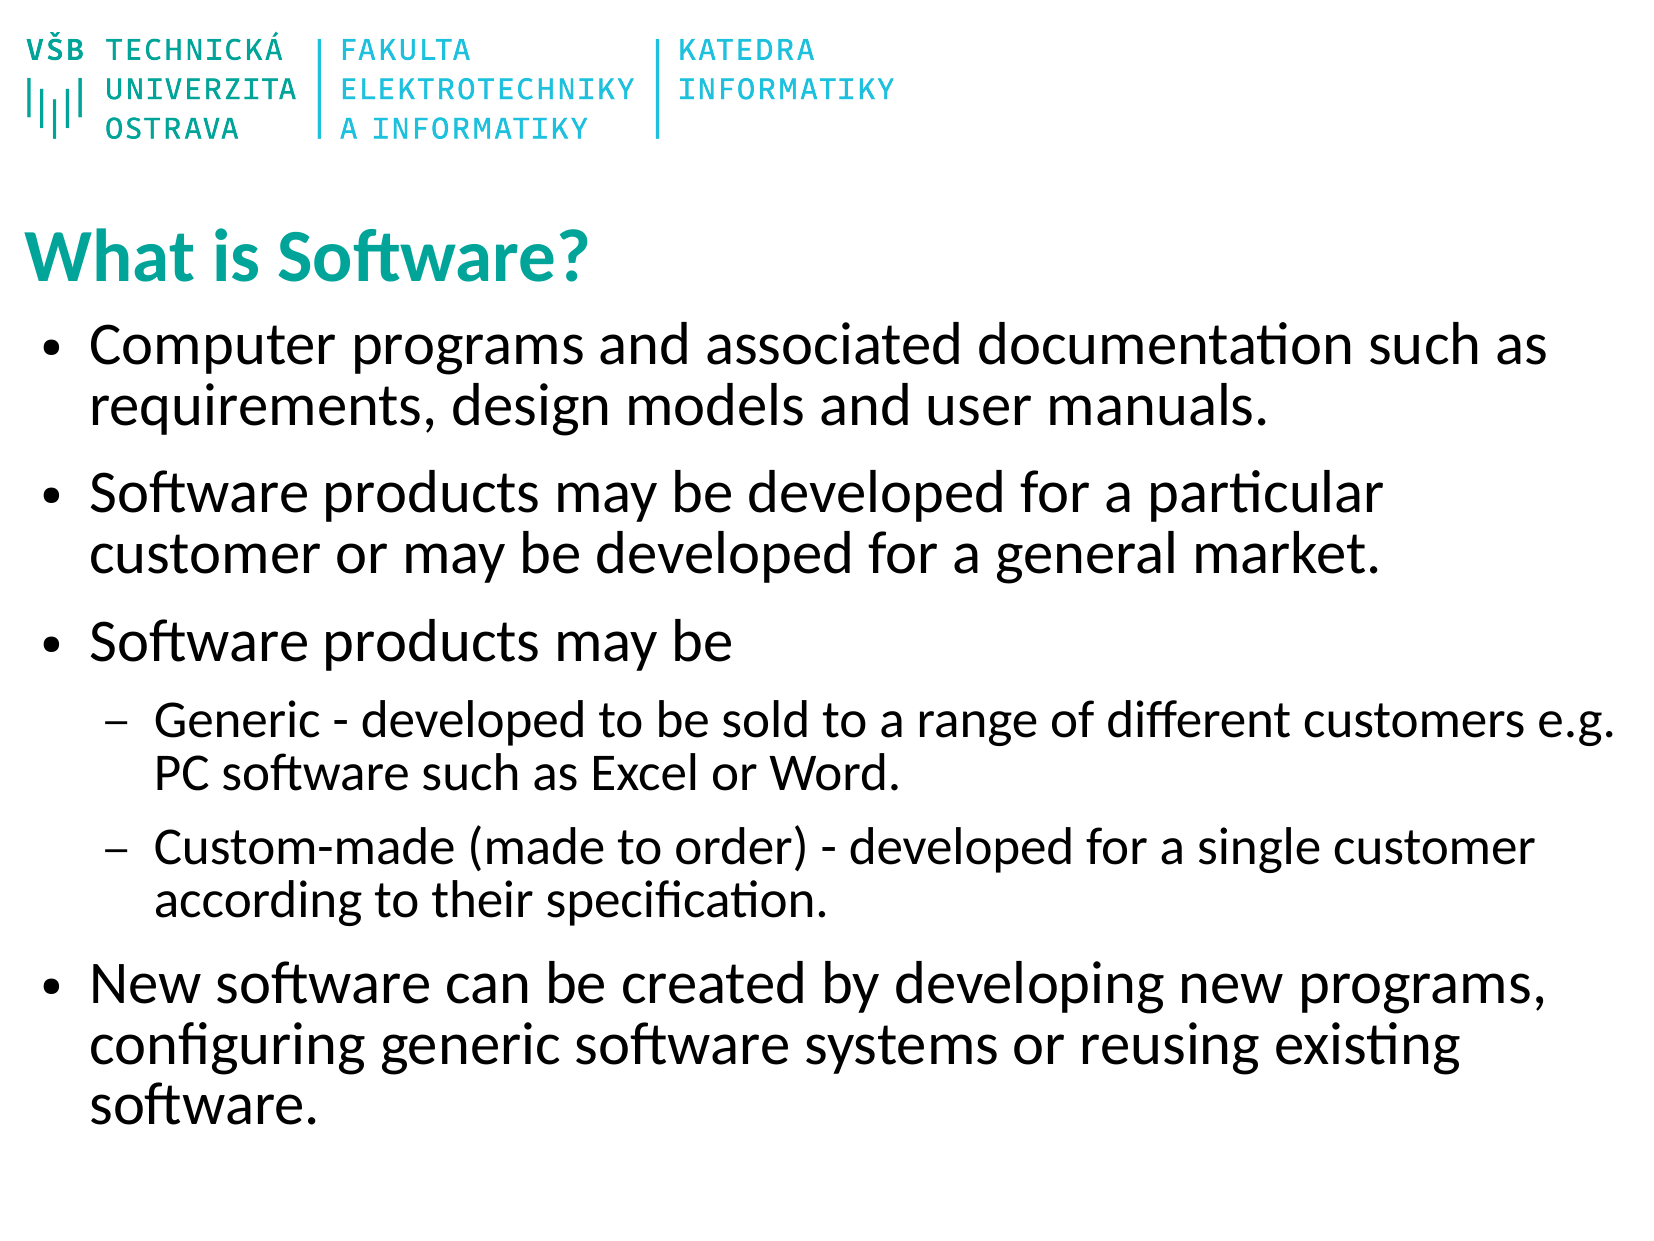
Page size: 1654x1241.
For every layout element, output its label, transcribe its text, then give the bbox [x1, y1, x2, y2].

picture [26, 31, 894, 139]
title What is Software? [24, 169, 1629, 301]
list Computer programs and associated documentation such as requirements, design models and user manuals. Software products may be developed for a particular customer or may be developed for a general market. Software products may be Generic - developed to be sold to a range of different customers e.g. PC software such as Excel or Word. Custom-made (made to order) - developed for a single customer according to their specification. New software can be created by developing new programs, configuring generic software systems or reusing existing software. [24, 318, 1629, 1146]
